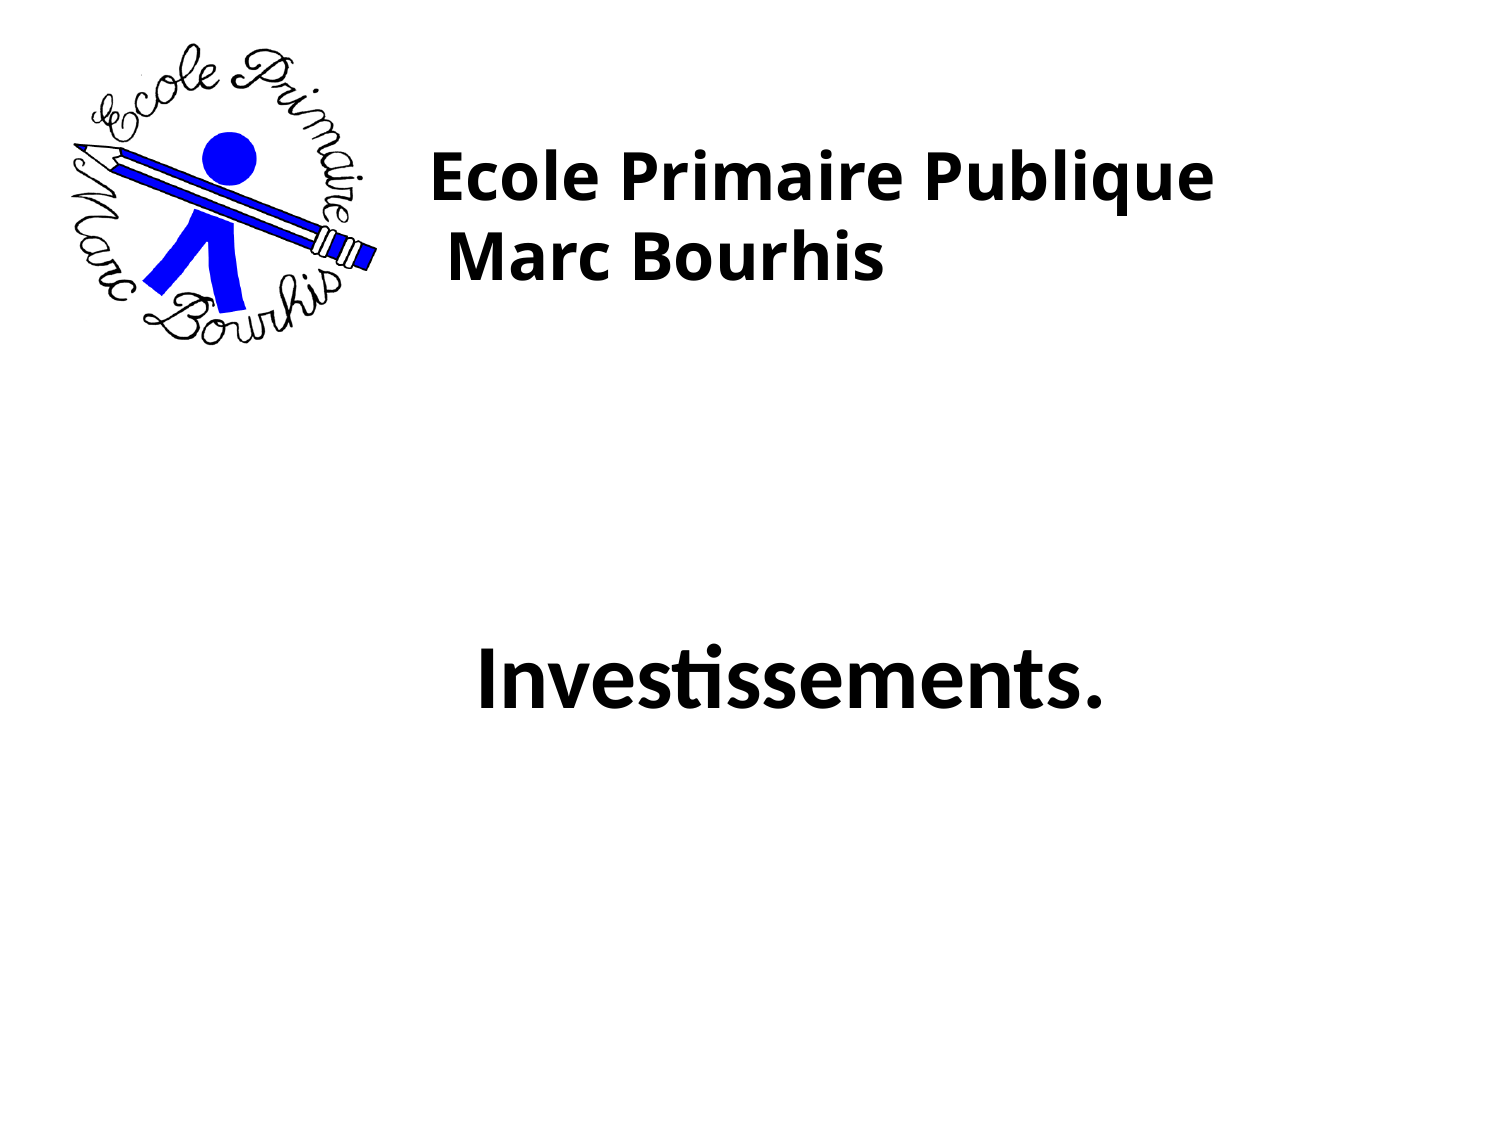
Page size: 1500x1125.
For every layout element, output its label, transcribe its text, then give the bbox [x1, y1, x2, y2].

text_box Ecole Primaire Publique Marc Bourhis [413, 126, 1500, 302]
title Investissements. [82, 609, 1500, 798]
chart [53, 42, 390, 352]
